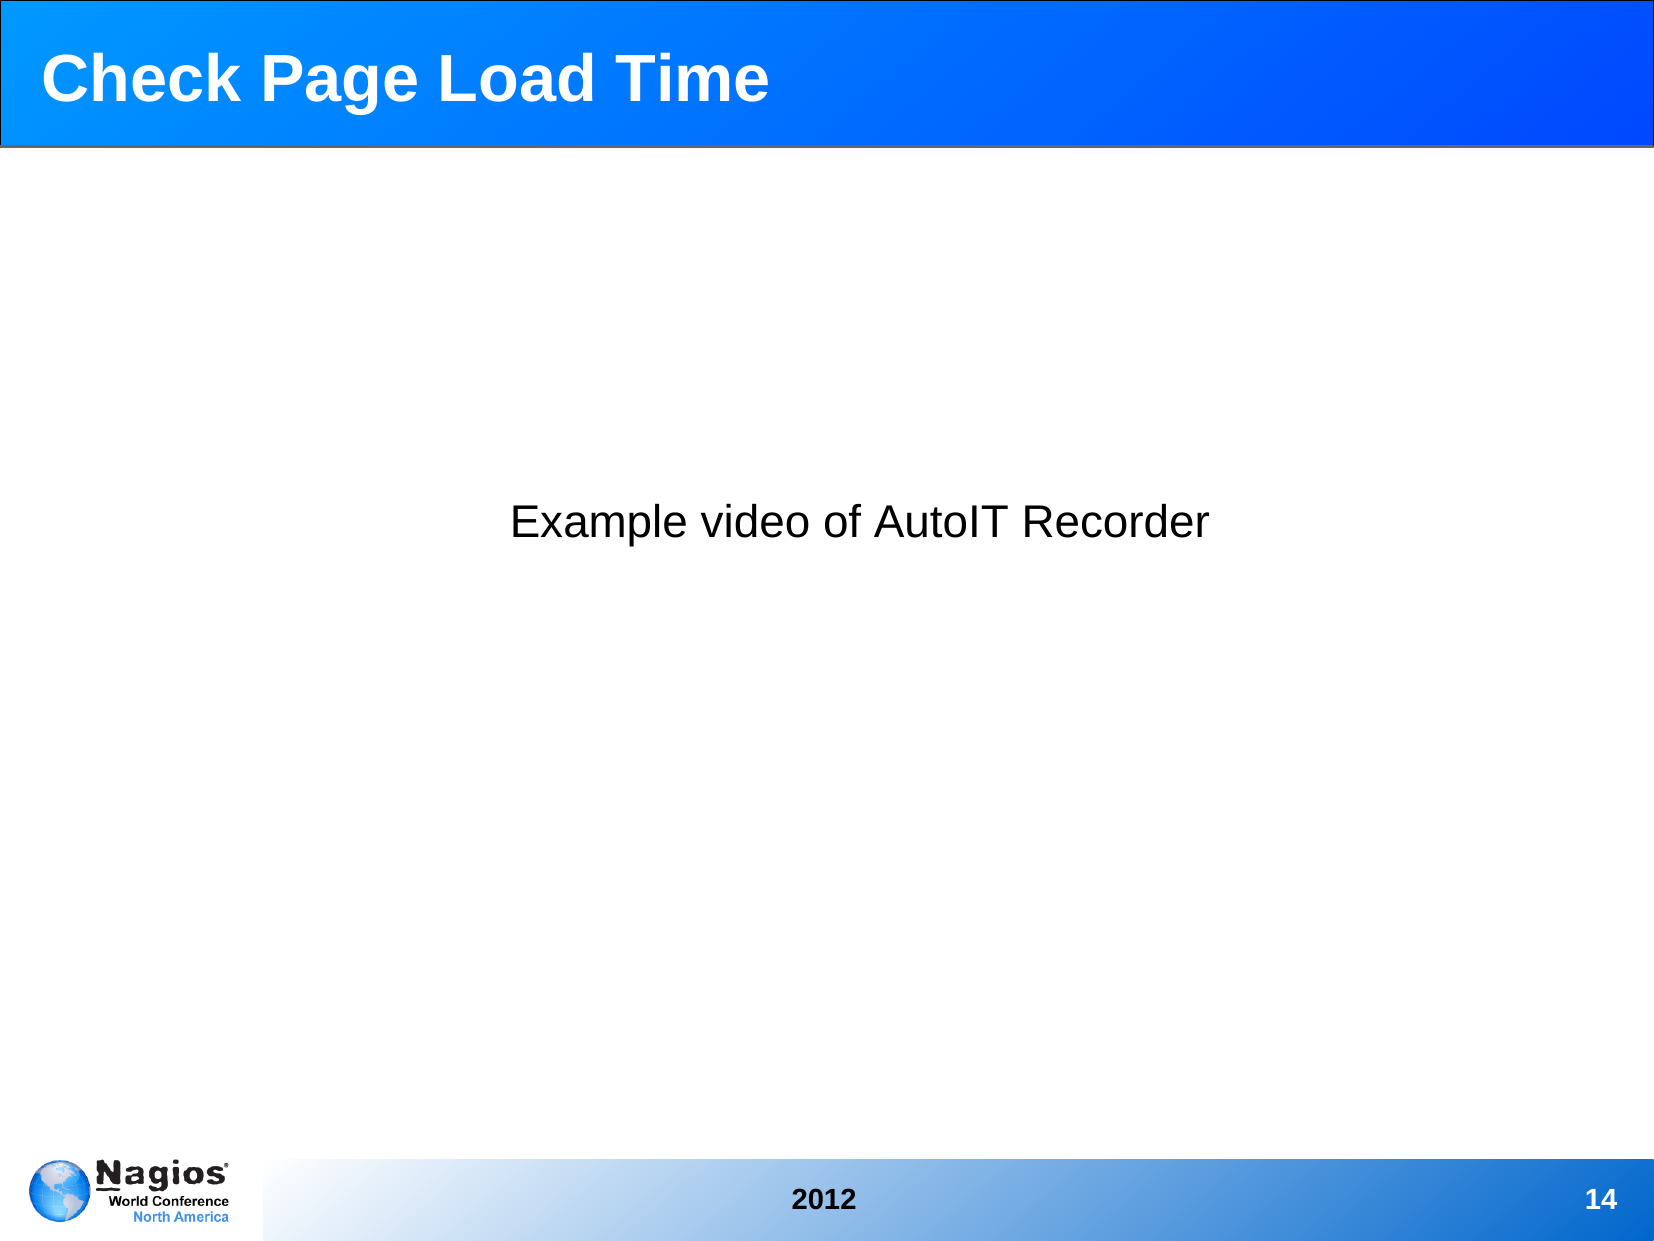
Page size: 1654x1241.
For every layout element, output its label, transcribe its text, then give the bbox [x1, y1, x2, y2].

picture [29, 1159, 229, 1235]
title Check Page Load Time [41, 0, 1248, 211]
list Example video of AutoIT Recorder [80, 253, 1569, 547]
